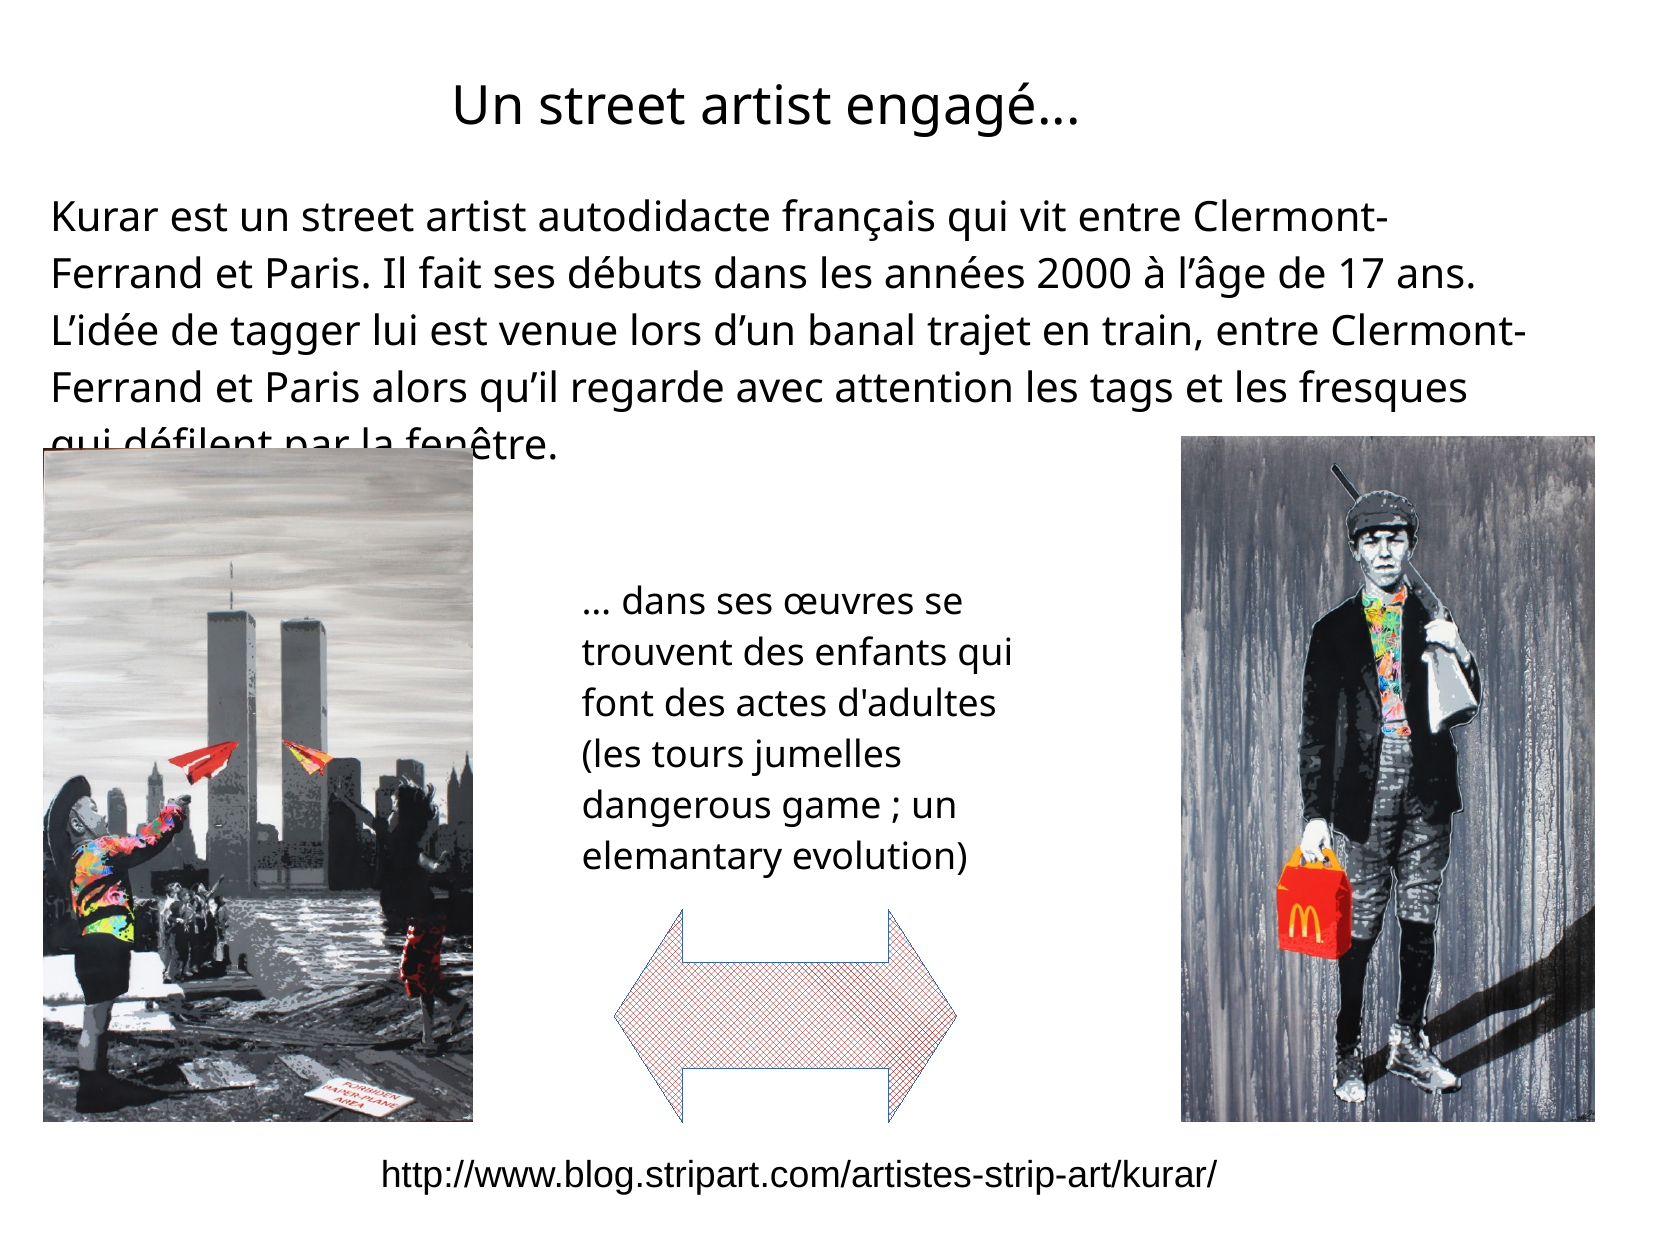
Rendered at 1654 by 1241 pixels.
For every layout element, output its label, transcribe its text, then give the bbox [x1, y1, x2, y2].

text_box [614, 909, 957, 1123]
picture [43, 448, 473, 1123]
text_box Un street artist engagé... [437, 59, 1371, 157]
text_box http://www.blog.stripart.com/artistes-strip-art/kurar/ [366, 1145, 1234, 1241]
picture [1181, 436, 1595, 1123]
text_box … dans ses œuvres se trouvent des enfants qui font des actes d'adultes (les tours jumelles dangerous game ; un elemantary evolution) [566, 566, 1075, 869]
text_box Kurar est un street artist autodidacte français qui vit entre Clermont-Ferrand et Paris. Il fait ses débuts dans les années 2000 à l’âge de 17 ans. L’idée de tagger lui est venue lors d’un banal trajet en train, entre Clermont-Ferrand et Paris alors qu’il regarde avec attention les tags et les fresques qui défilent par la fenêtre. [35, 179, 1548, 461]
